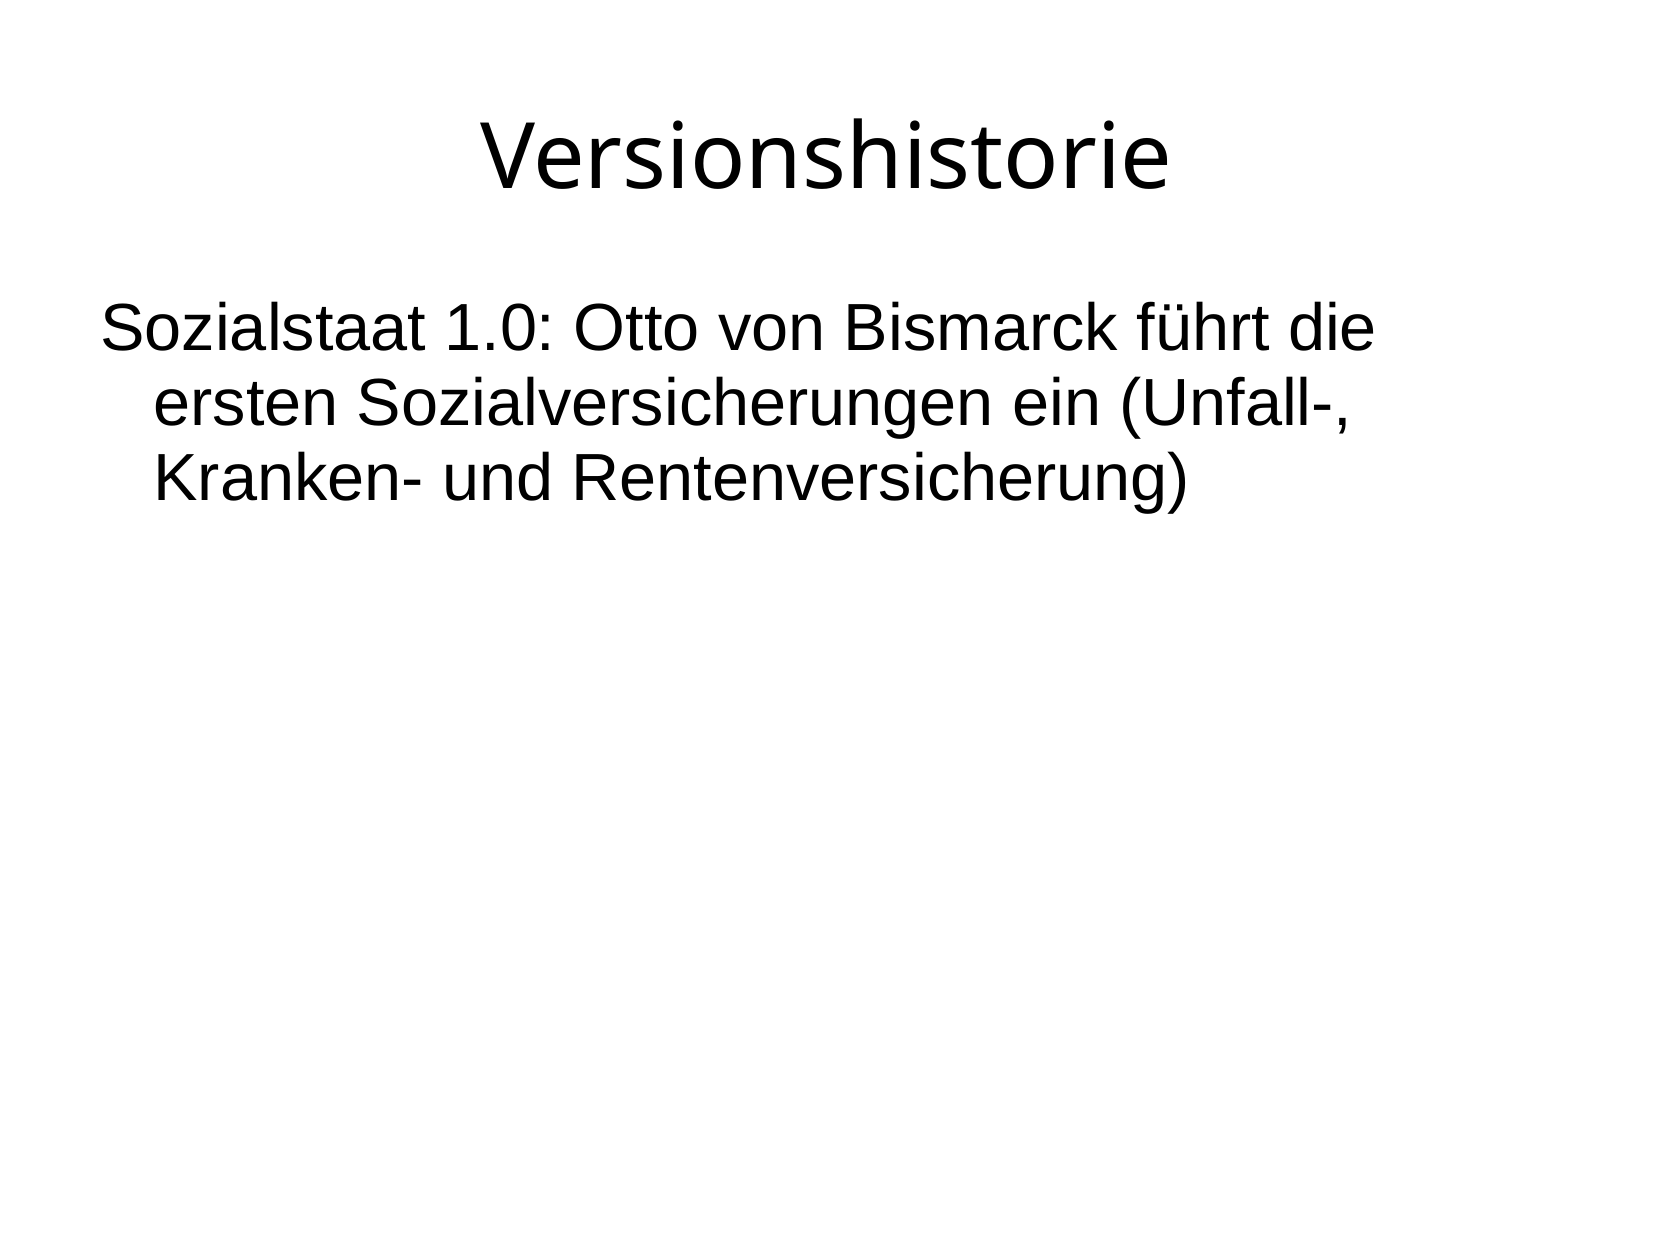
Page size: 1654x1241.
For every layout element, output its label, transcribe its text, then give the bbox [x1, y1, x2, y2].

title Versionshistorie [82, 49, 1571, 257]
list Sozialstaat 1.0: Otto von Bismarck führt die ersten Sozialversicherungen ein (Unfall-, Kranken- und Rentenversicherung) [82, 290, 1571, 1094]
